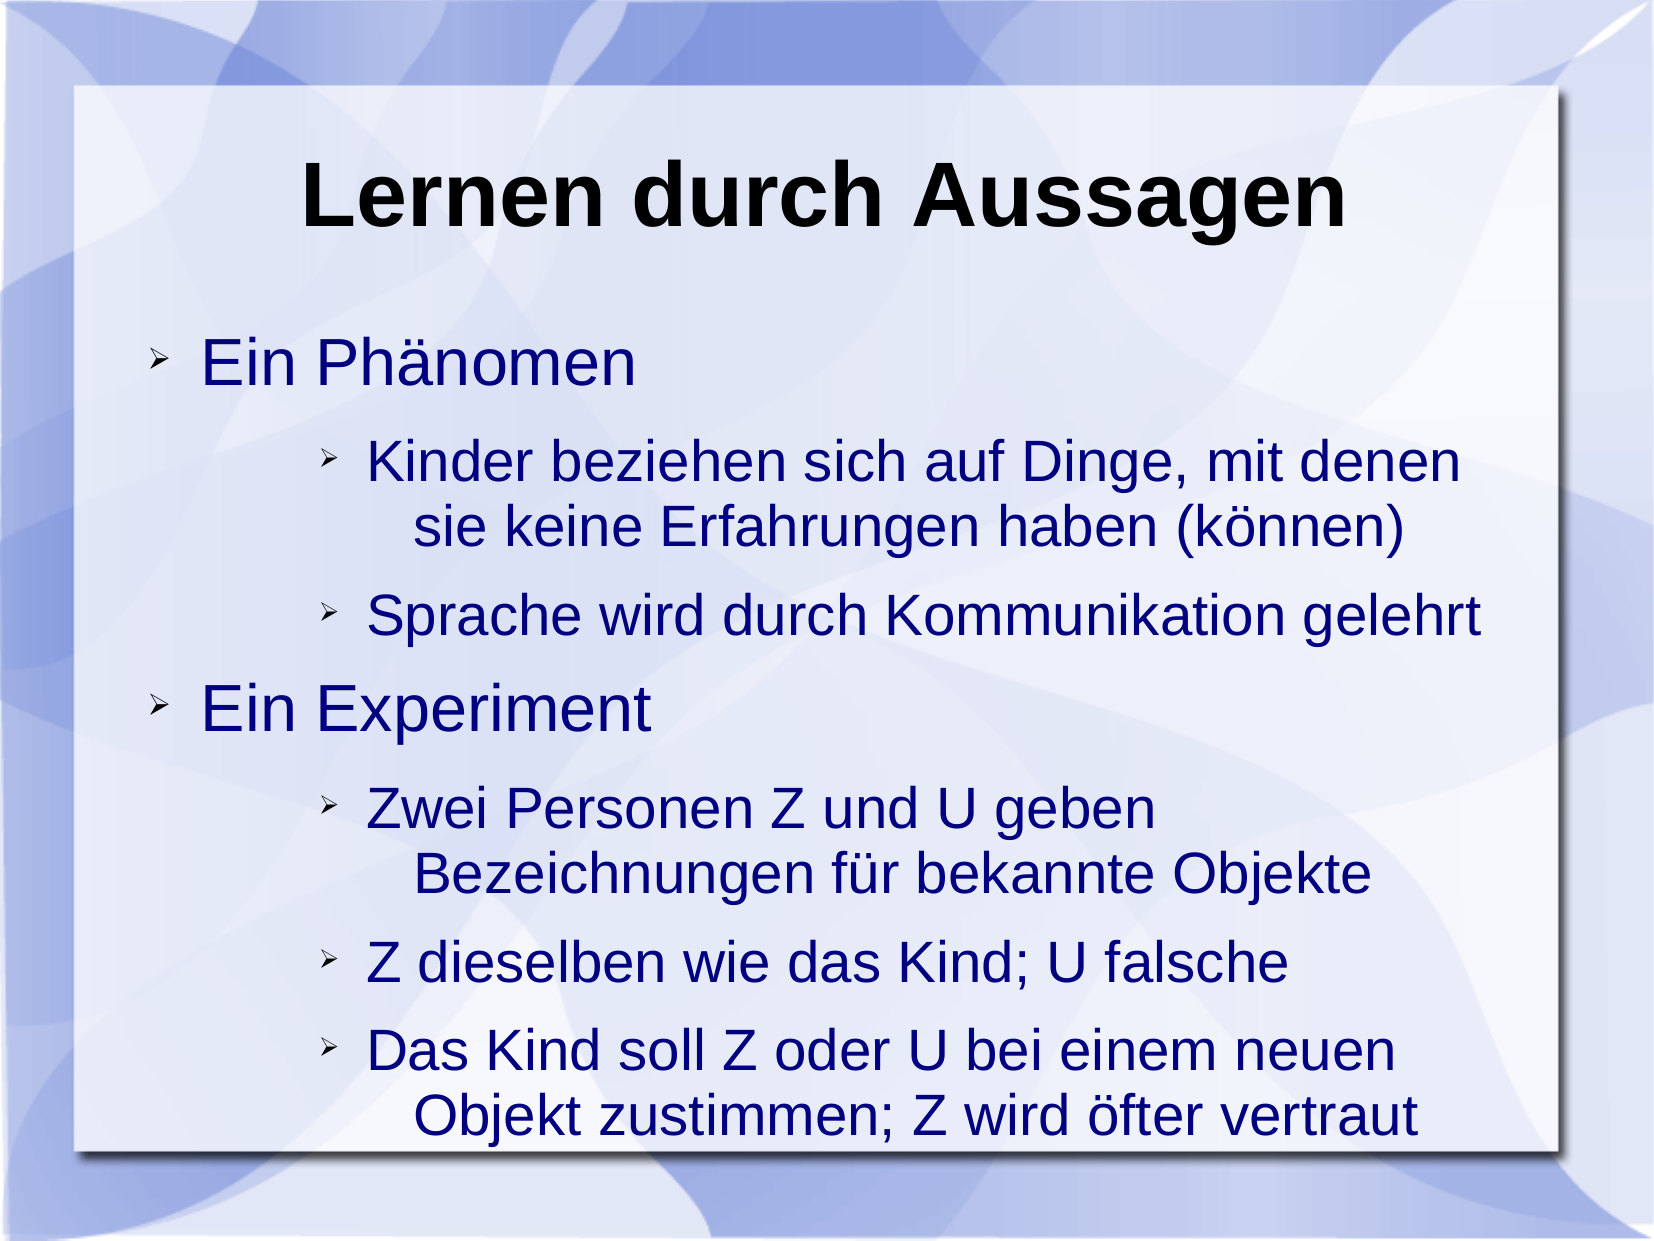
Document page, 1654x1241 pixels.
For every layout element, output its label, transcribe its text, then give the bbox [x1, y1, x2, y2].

list Ein Phänomen Kinder beziehen sich auf Dinge, mit denen sie keine Erfahrungen haben (können) Sprache wird durch Kommunikation gelehrt Ein Experiment Zwei Personen Z und U geben Bezeichnungen für bekannte Objekte Z dieselben wie das Kind; U falsche Das Kind soll Z oder U bei einem neuen Objekt zustimmen; Z wird öfter vertraut [129, 324, 1489, 1147]
title Lernen durch Aussagen [82, 98, 1536, 291]
picture [0, 0, 1654, 1241]
